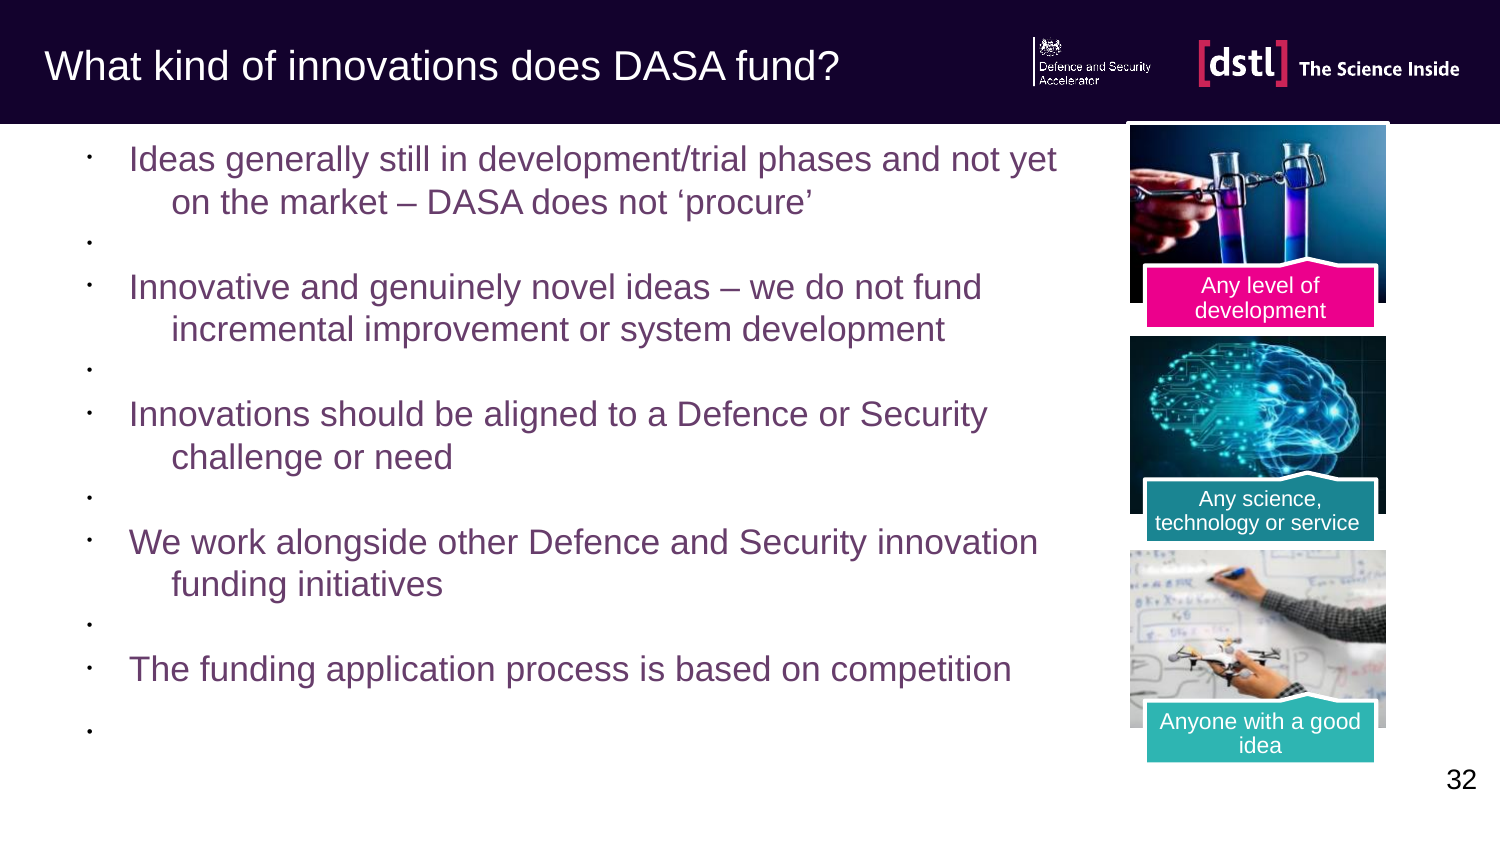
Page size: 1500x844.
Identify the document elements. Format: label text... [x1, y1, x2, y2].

text_box [1128, 548, 1388, 730]
text_box Ideas generally still in development/trial phases and not yet on the market – DASA does not ‘procure’ Innovative and genuinely novel ideas – we do not fund incremental improvement or system development Innovations should be aligned to a Defence or Security challenge or need We work alongside other Defence and Security innovation funding initiatives The funding application process is based on competition [71, 128, 1105, 741]
text_box What kind of innovations does DASA fund? [29, 30, 1447, 97]
text_box Any level of development [1144, 265, 1377, 330]
picture [1033, 37, 1151, 87]
text_box [1128, 123, 1388, 305]
text_box Anyone with a good idea [1144, 700, 1377, 765]
text_box Any science, technology or service [1144, 479, 1377, 544]
text_box [1128, 334, 1388, 516]
